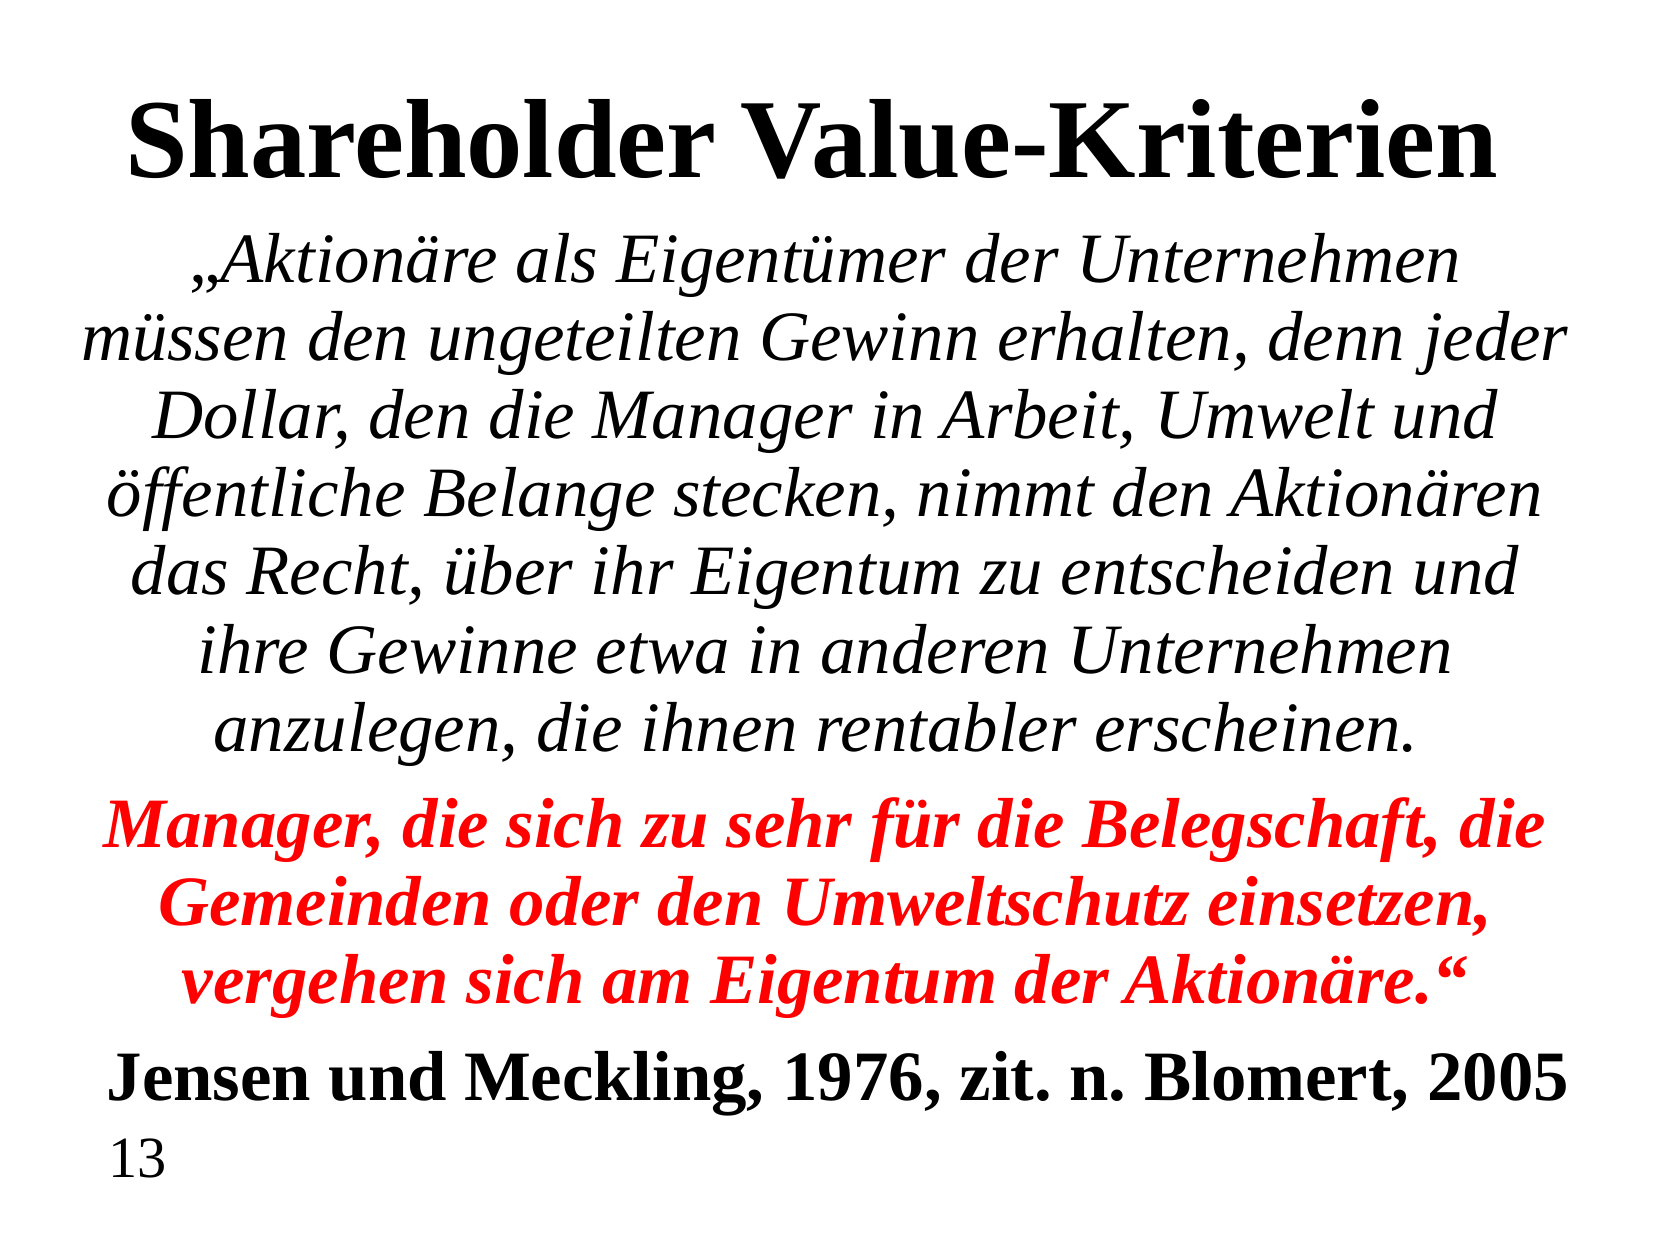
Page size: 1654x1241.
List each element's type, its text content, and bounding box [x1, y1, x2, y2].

text_box Shareholder Value-Kriterien „Aktionäre als Eigentümer der Unternehmen müssen den ungeteilten Gewinn erhalten, denn jeder Dollar, den die Manager in Arbeit, Umwelt und öffentliche Belange stecken, nimmt den Aktionären das Recht, über ihr Eigentum zu entscheiden und ihre Gewinne etwa in anderen Unternehmen anzulegen, die ihnen rentabler erscheinen. Manager, die sich zu sehr für die Belegschaft, die Gemeinden oder den Umweltschutz einsetzen, vergehen sich am Eigentum der Aktionäre.“ Jensen und Meckling, 1976, zit. n. Blomert, 2005 [66, 69, 1596, 1129]
text_box <Foliennummer> [0, 1117, 357, 1198]
